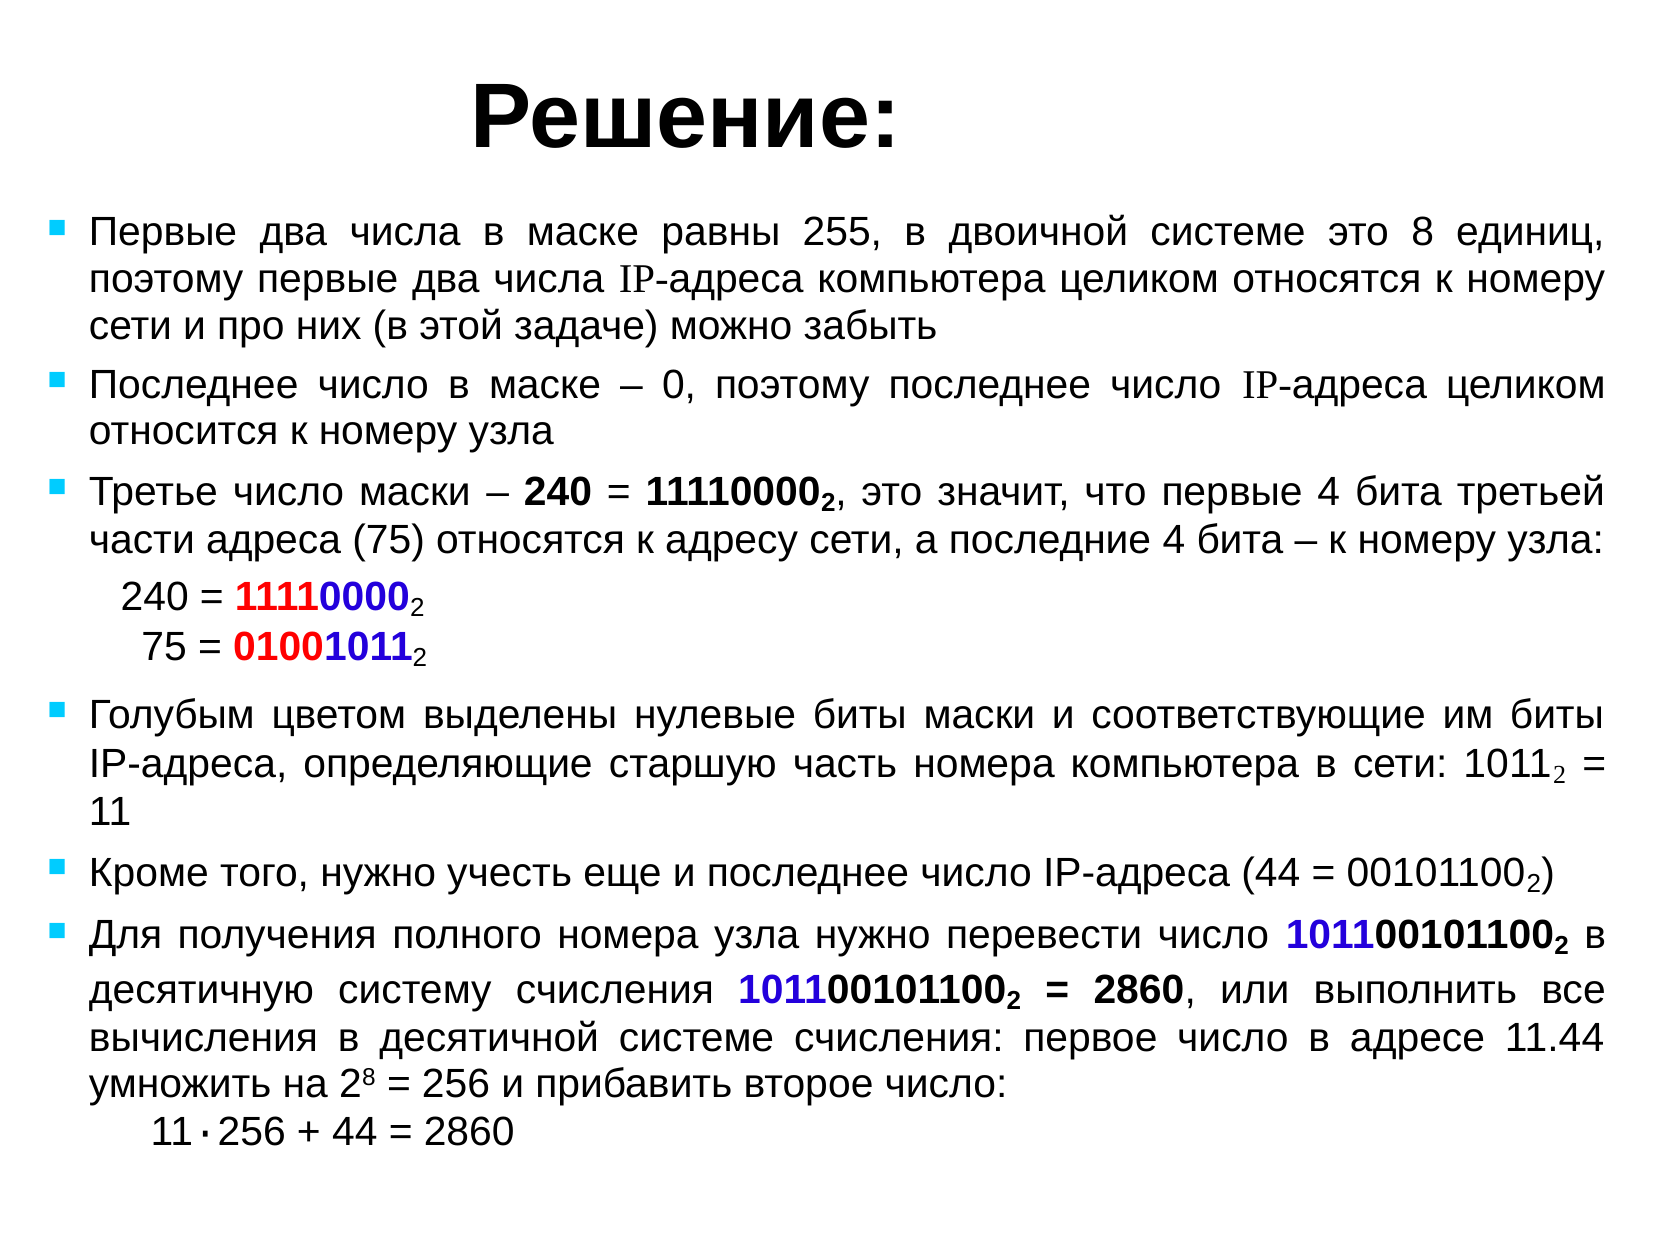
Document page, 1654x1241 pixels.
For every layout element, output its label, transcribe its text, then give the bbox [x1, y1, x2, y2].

title Решение: [82, 45, 1257, 178]
list Первые два числа в маске равны 255, в двоичной системе это 8 единиц, поэтому первые два числа IP-адреса компьютера целиком относятся к номеру сети и про них (в этой задаче) можно забыть Последнее число в маске – 0, поэтому последнее число IP-адреса целиком относится к номеру узла Третье число маски – 240 = 111100002, это значит, что первые 4 бита третьей части адреса (75) относятся к адресу сети, а последние 4 бита – к номеру узла: 240 = 111100002 75 = 010010112 Голубым цветом выделены нулевые биты маски и соответствующие им биты IP-адреса, определяющие старшую часть номера компьютера в сети: 10112 = 11 Кроме того, нужно учесть еще и последнее число IP-адреса (44 = 001011002) Для получения полного номера узла нужно перевести число 1011001011002 в десятичную систему счисления 1011001011002 = 2860, или выполнить все вычисления в десятичной системе счисления: первое число в адресе 11.44 умножить на 28 = 256 и прибавить второе число: 11·256 + 44 = 2860 [32, 200, 1622, 1217]
